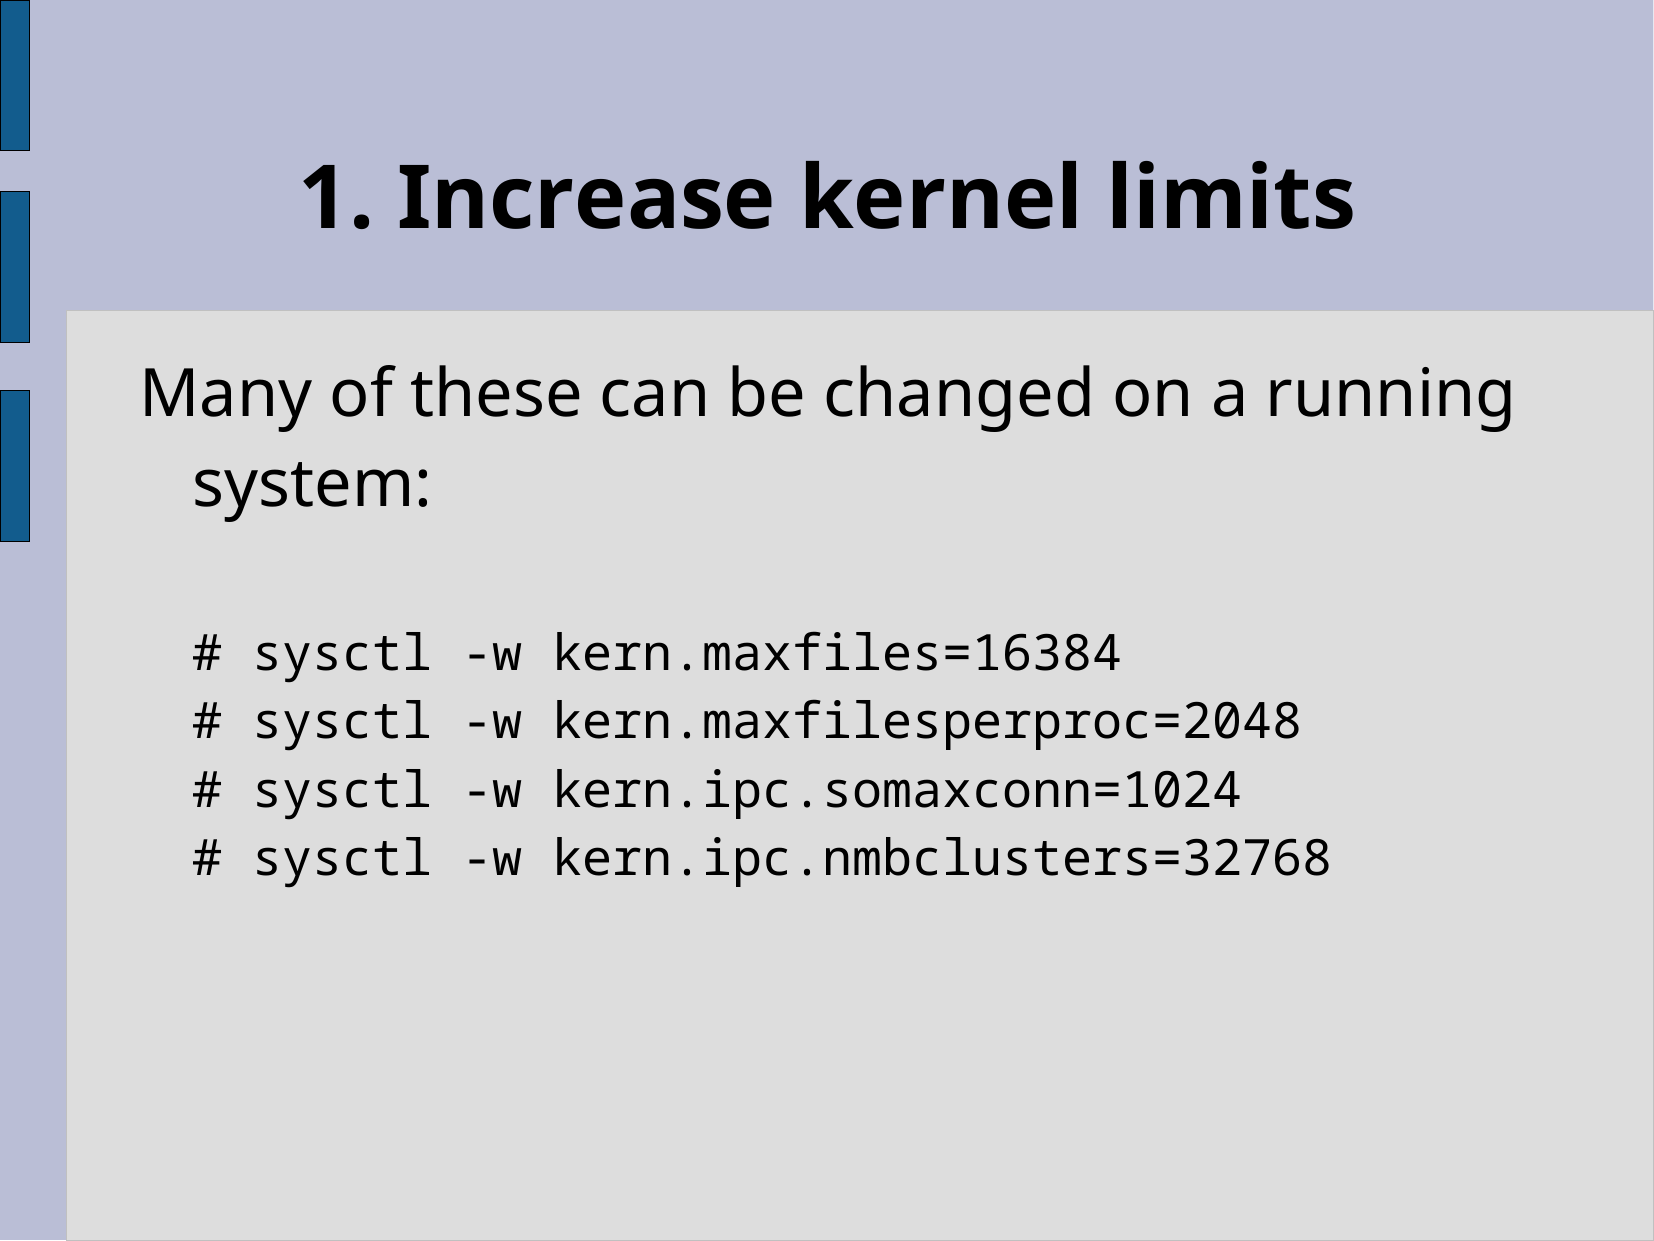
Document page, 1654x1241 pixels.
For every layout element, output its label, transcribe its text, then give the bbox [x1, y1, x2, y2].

list Many of these can be changed on a running system: # sysctl -w kern.maxfiles=16384 # sysctl -w kern.maxfilesperproc=2048 # sysctl -w kern.ipc.somaxconn=1024 # sysctl -w kern.ipc.nmbclusters=32768 [121, 344, 1534, 1127]
title 1. Increase kernel limits [121, 91, 1534, 299]
